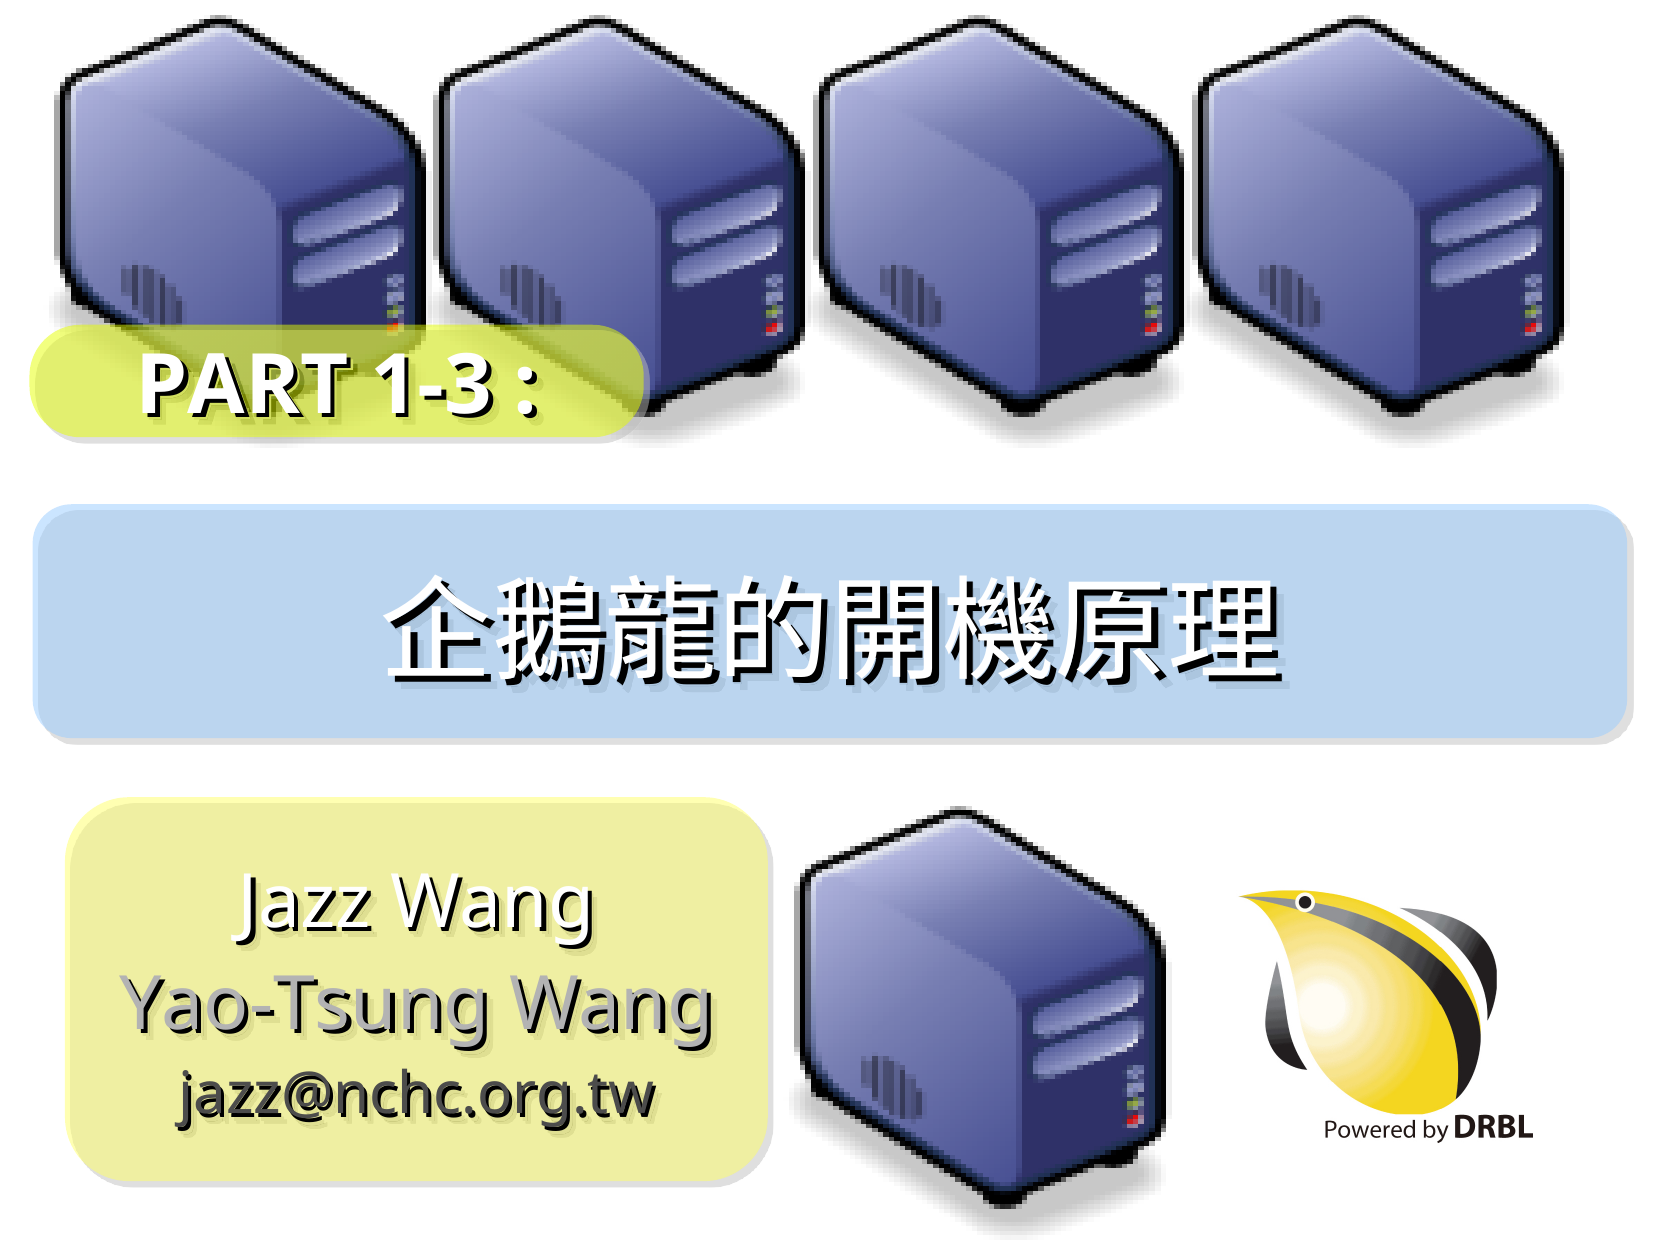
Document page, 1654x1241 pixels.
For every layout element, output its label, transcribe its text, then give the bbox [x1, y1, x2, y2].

picture [27, 2, 1609, 502]
text_box PART 1-3 : [29, 324, 644, 438]
text_box Jazz Wang Yao-Tsung Wang jazz@nchc.org.tw [64, 797, 768, 1182]
picture [767, 793, 1211, 1241]
text_box 企鵝龍的開機原理 [32, 504, 1628, 739]
picture [1224, 874, 1548, 1152]
